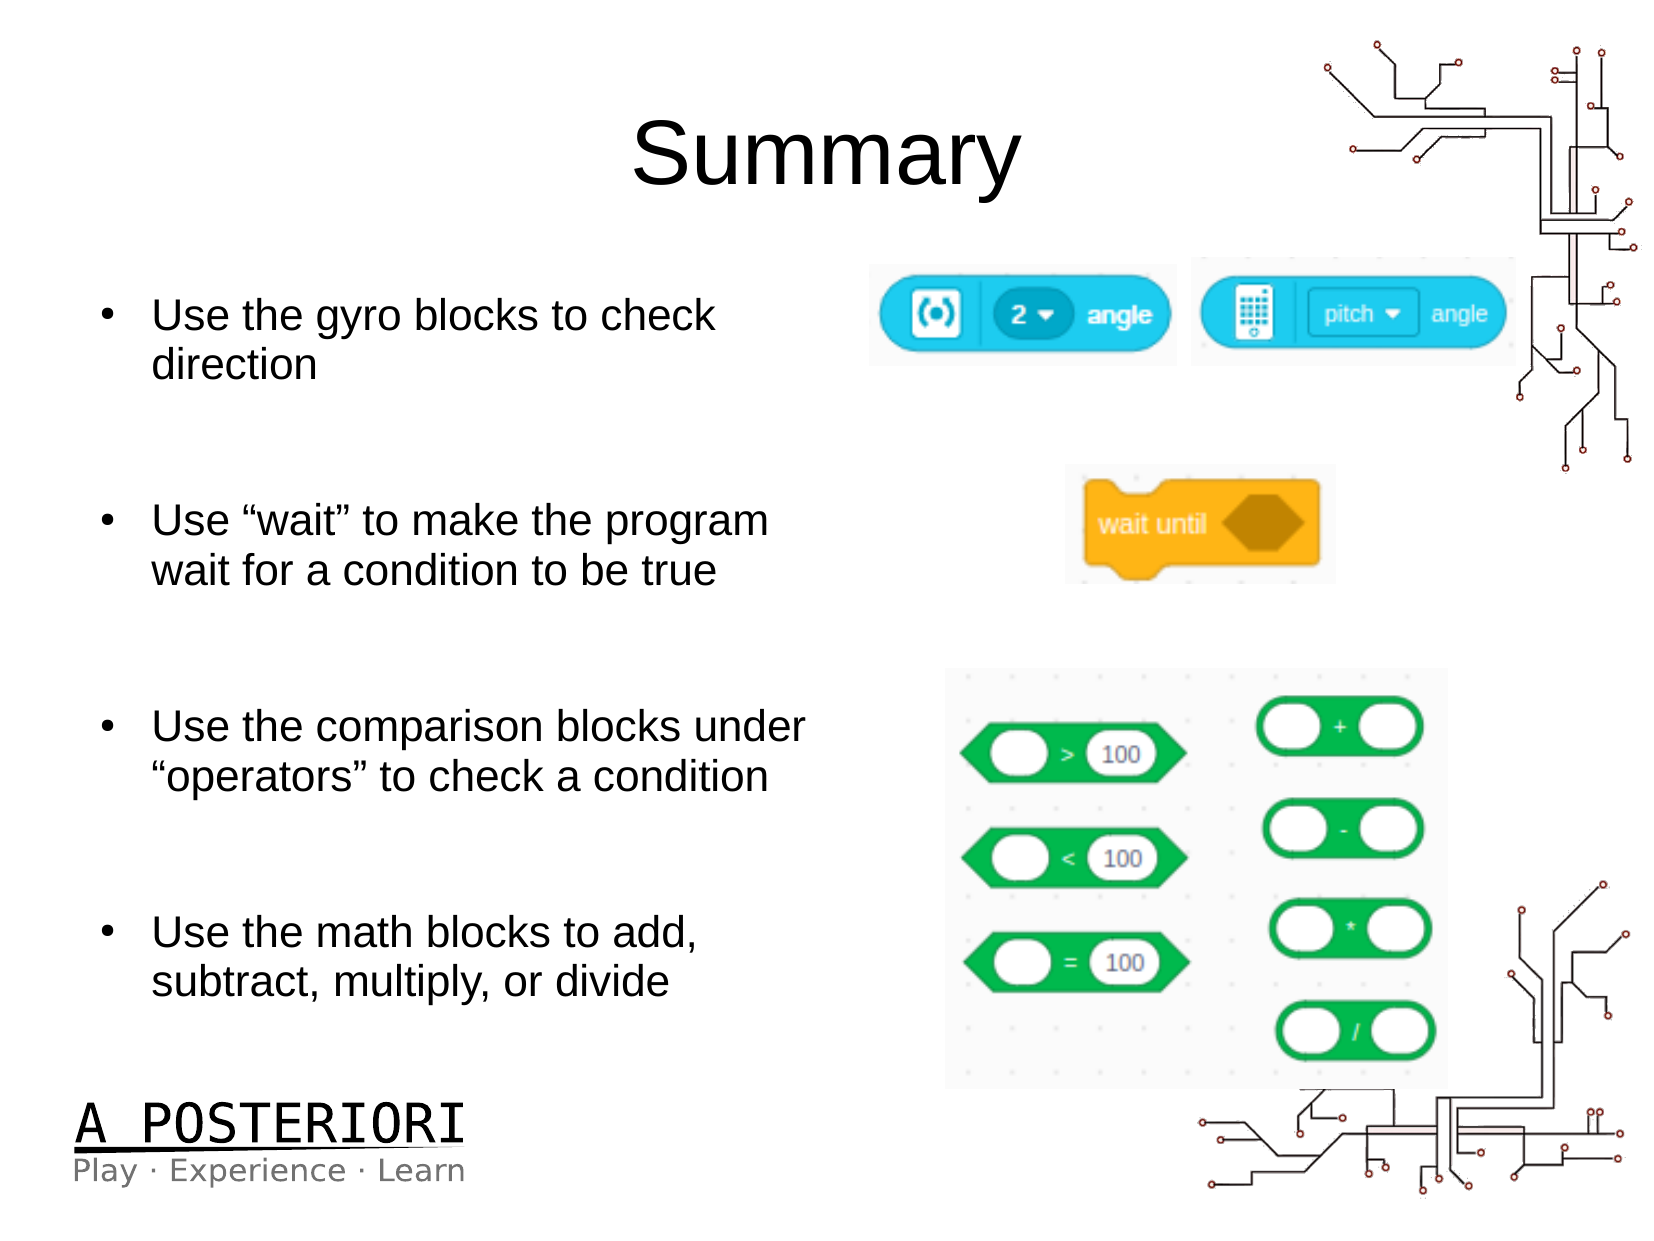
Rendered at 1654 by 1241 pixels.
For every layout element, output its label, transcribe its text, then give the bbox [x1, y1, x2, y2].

picture [869, 264, 1177, 366]
list Use the gyro blocks to check direction Use “wait” to make the program wait for a condition to be true Use the comparison blocks under “operators” to check a condition Use the math blocks to add, subtract, multiply, or divide [82, 290, 871, 1010]
picture [945, 668, 1635, 1200]
title Summary [82, 49, 1571, 257]
picture [1065, 35, 1643, 584]
